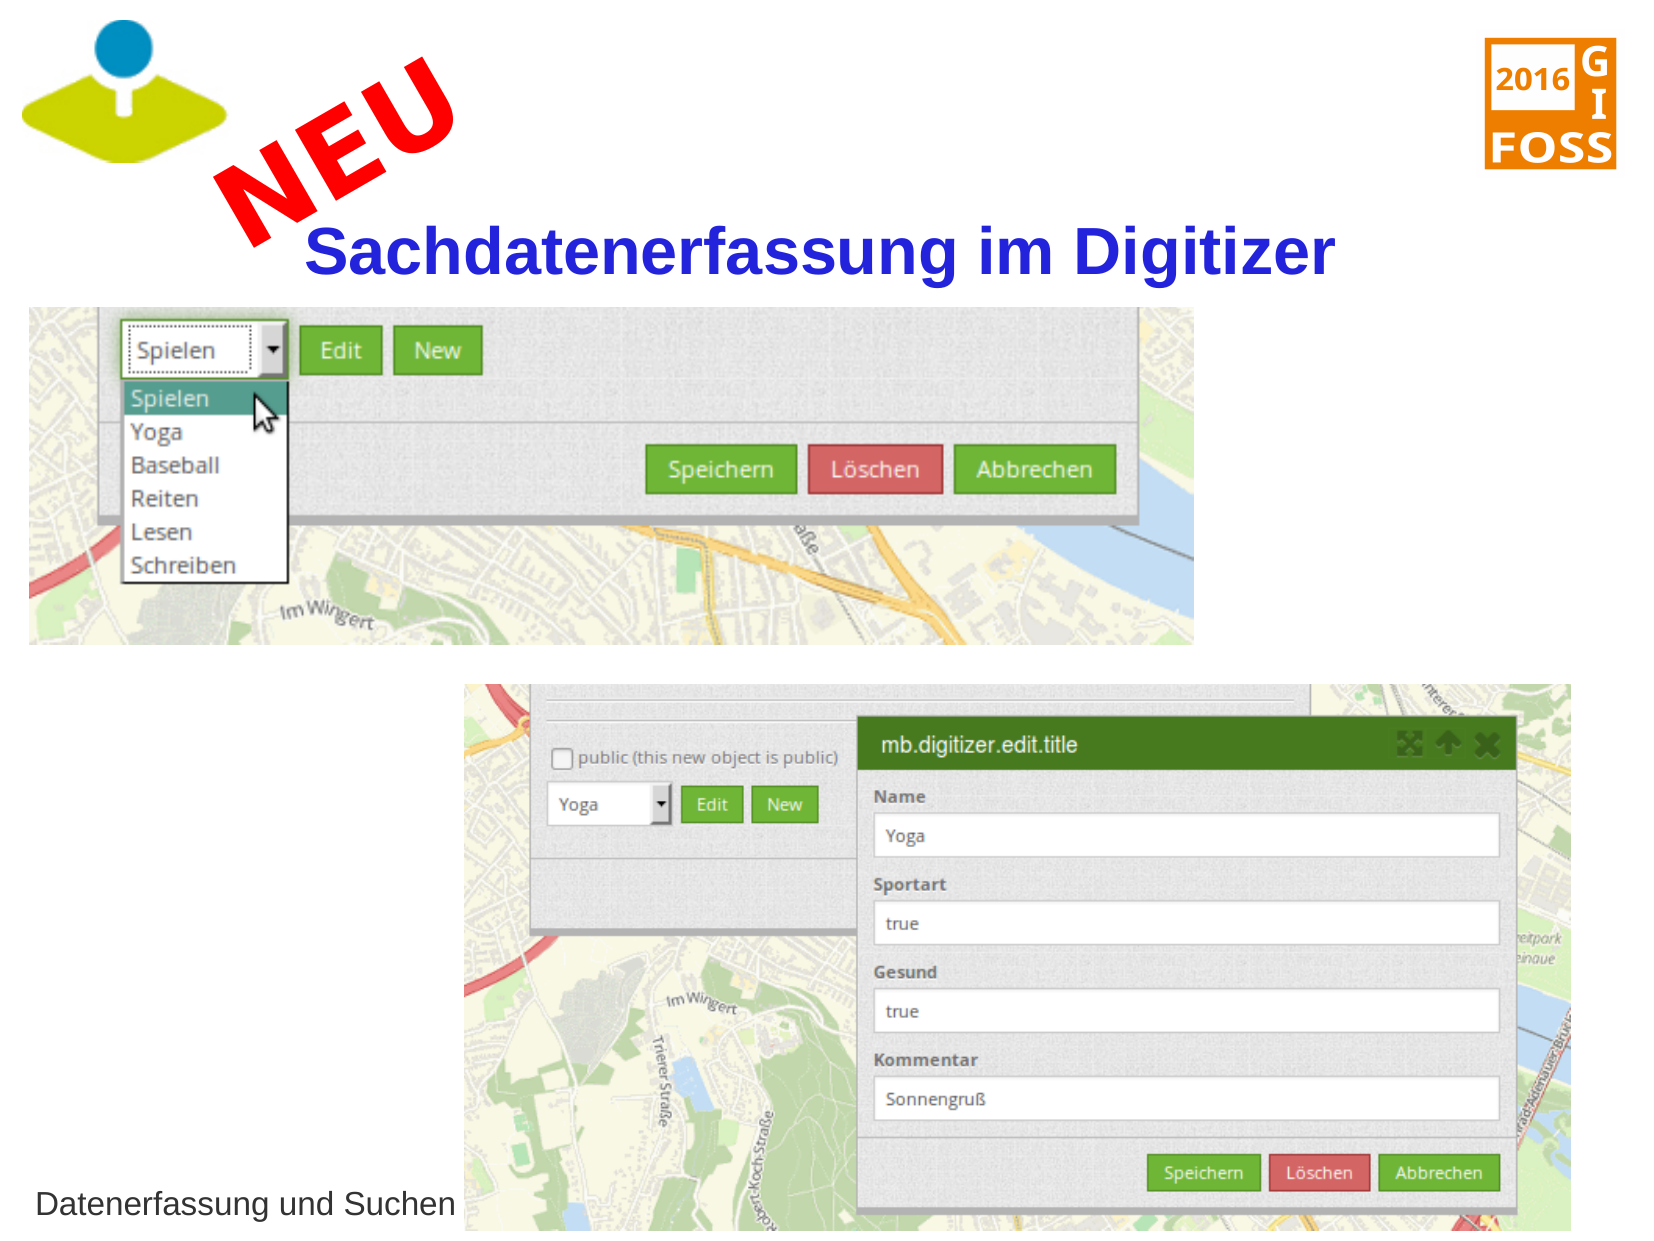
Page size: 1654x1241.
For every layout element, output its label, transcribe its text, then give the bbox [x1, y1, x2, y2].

picture [464, 684, 1571, 1231]
picture [29, 307, 1194, 645]
picture [22, 20, 231, 163]
title Sachdatenerfassung im Digitizer [76, 177, 1565, 325]
text_box NEU [177, 0, 536, 292]
picture [1476, 29, 1625, 178]
